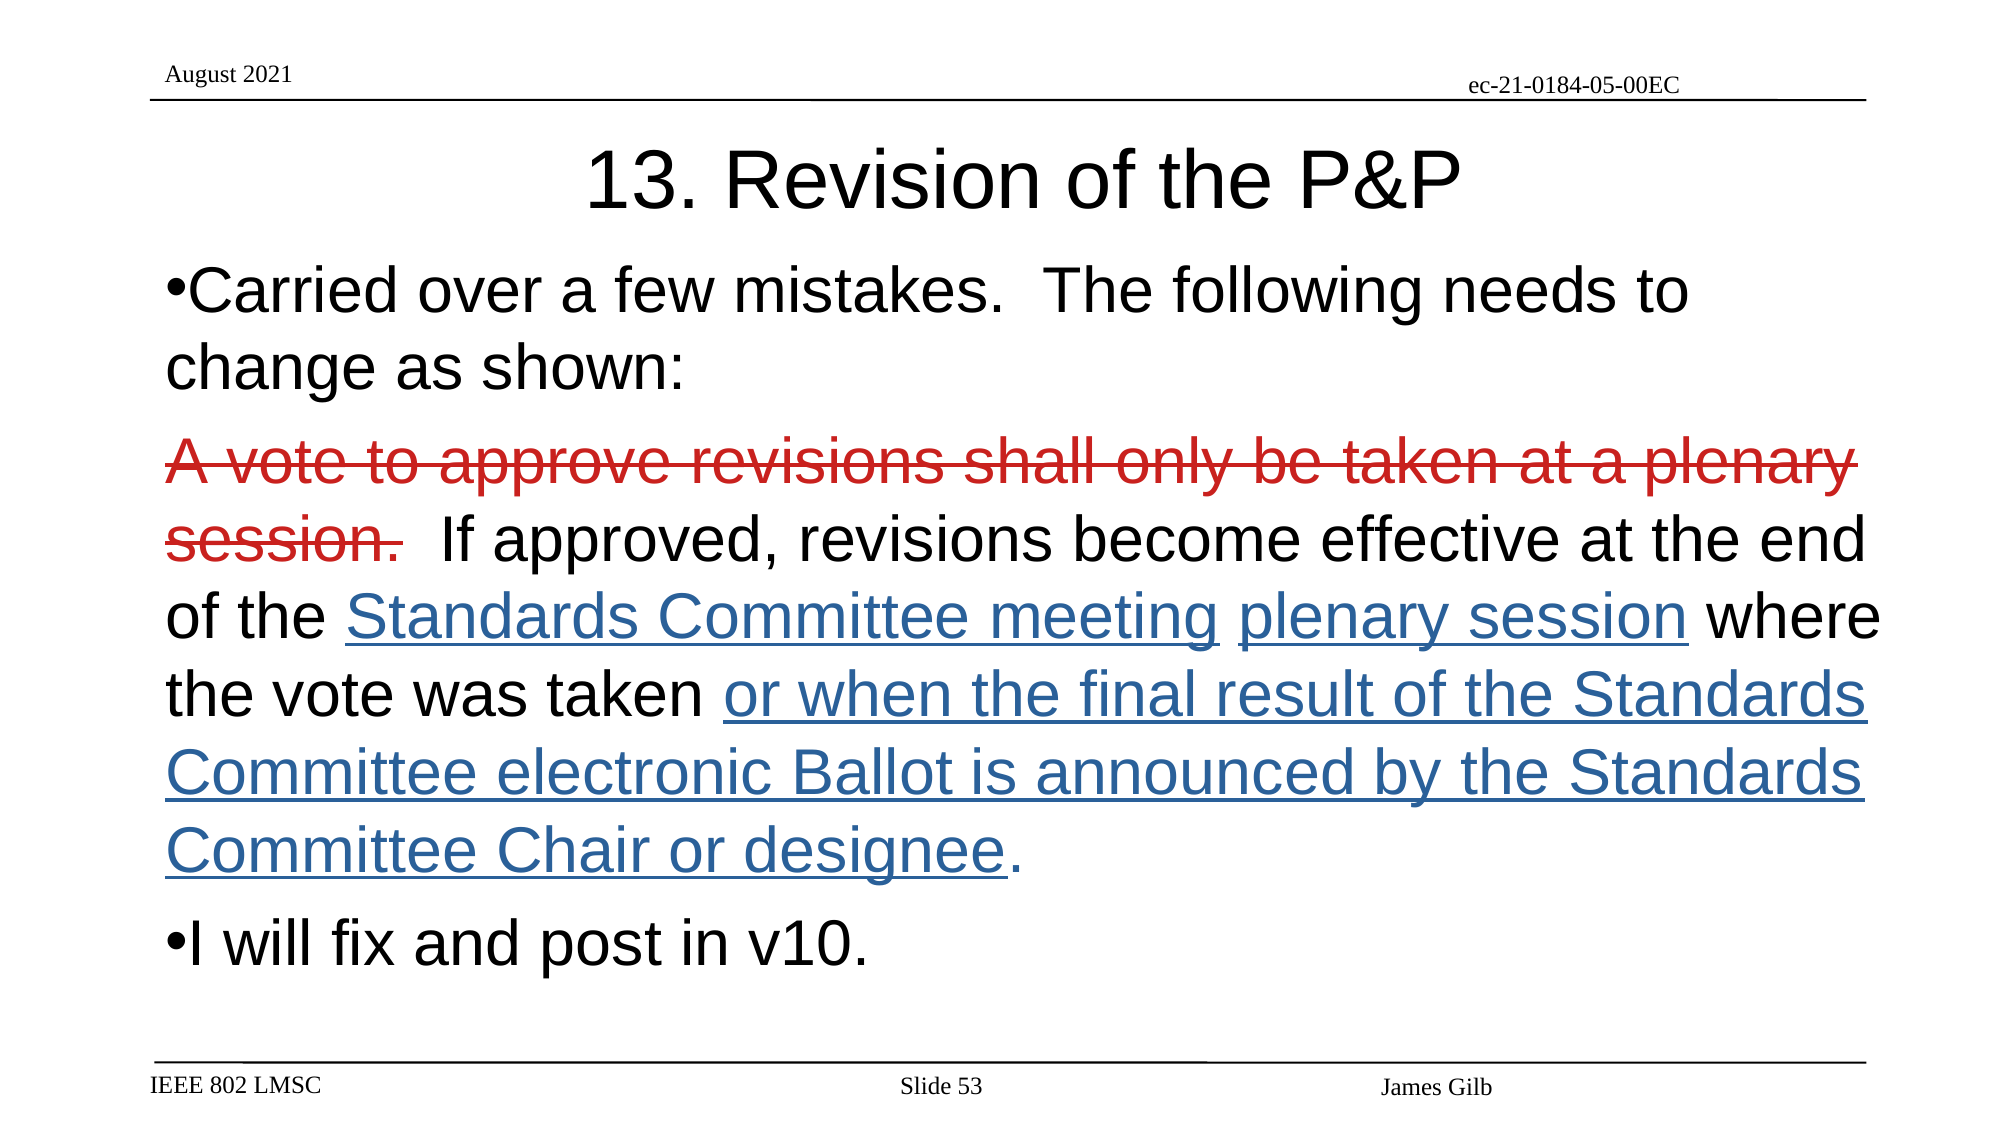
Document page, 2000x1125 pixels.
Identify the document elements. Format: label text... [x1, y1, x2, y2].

list Carried over a few mistakes. The following needs to change as shown: A vote to approve revisions shall only be taken at a plenary session. If approved, revisions become effective at the end of the Standards Committee meeting plenary session where the vote was taken or when the final result of the Standards Committee electronic Ballot is announced by the Standards Committee Chair or designee. I will fix and post in v10. [150, 239, 1900, 1051]
title 13. Revision of the P&P [149, 112, 1900, 238]
text_box Slide [799, 1069, 1083, 1108]
